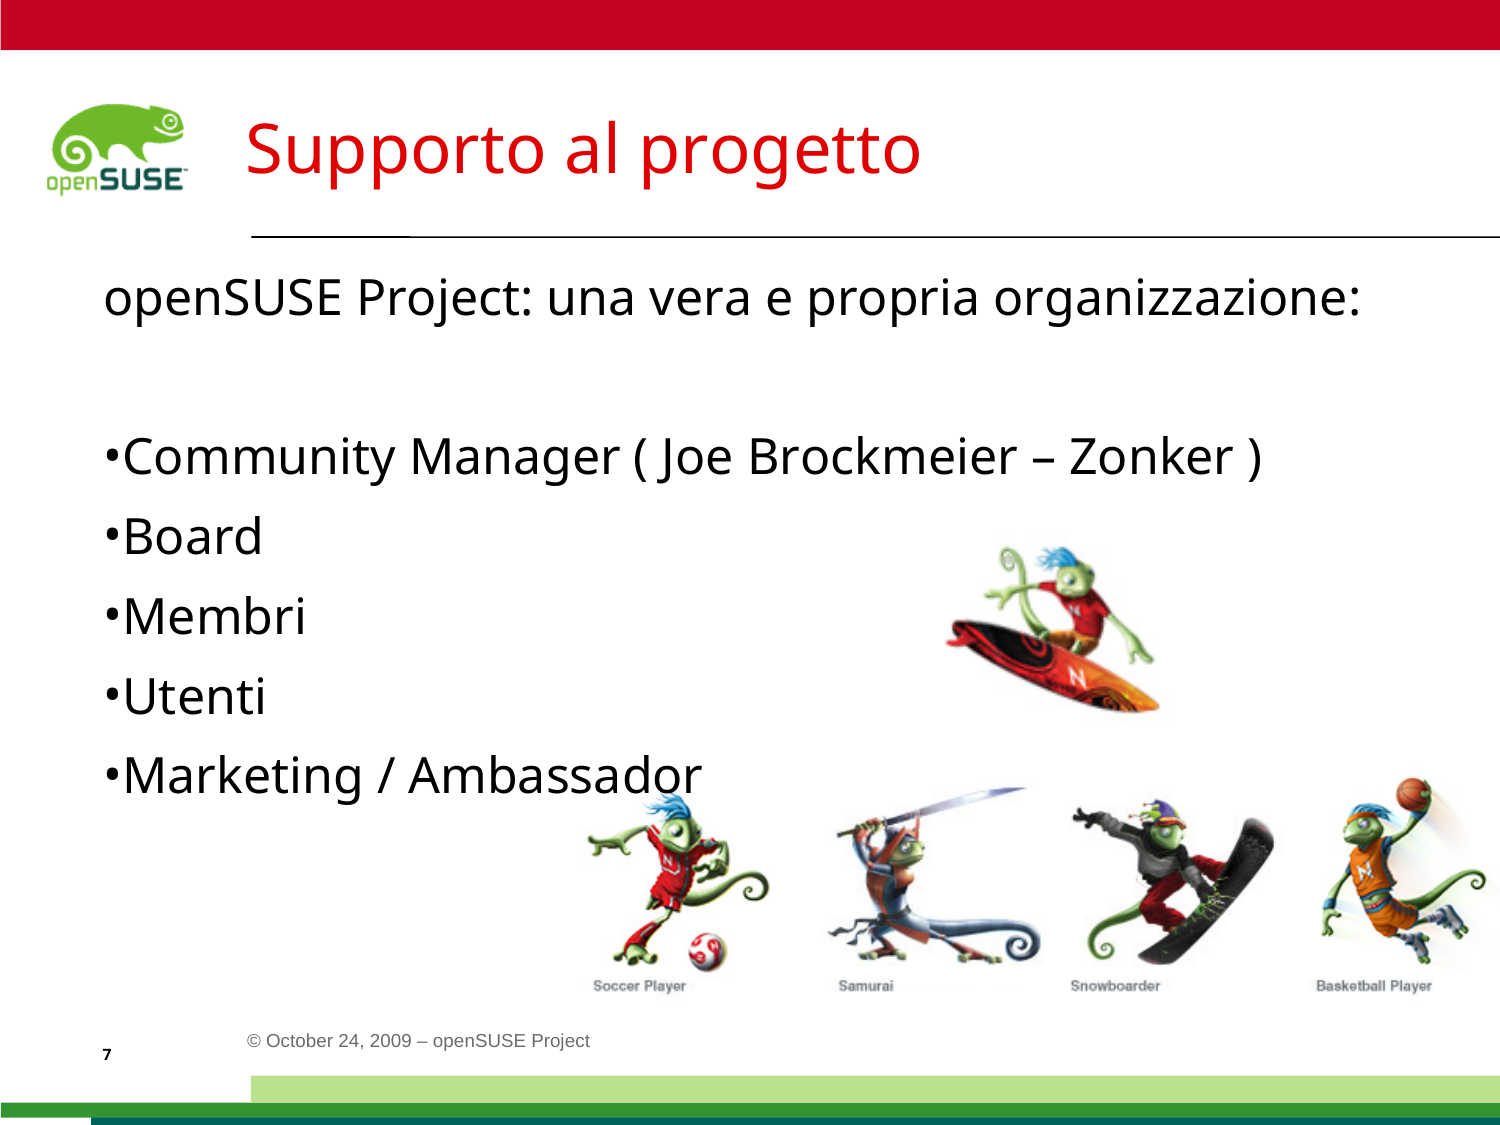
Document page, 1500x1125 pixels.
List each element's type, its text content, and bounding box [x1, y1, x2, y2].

picture [582, 766, 1500, 1004]
title Supporto al progetto [245, 68, 1408, 231]
picture [47, 104, 188, 197]
picture [944, 532, 1182, 740]
list openSUSE Project: una vera e propria organizzazione: Community Manager ( Joe Brockmeier – Zonker ) Board Membri Utenti Marketing / Ambassador [103, 262, 1385, 972]
